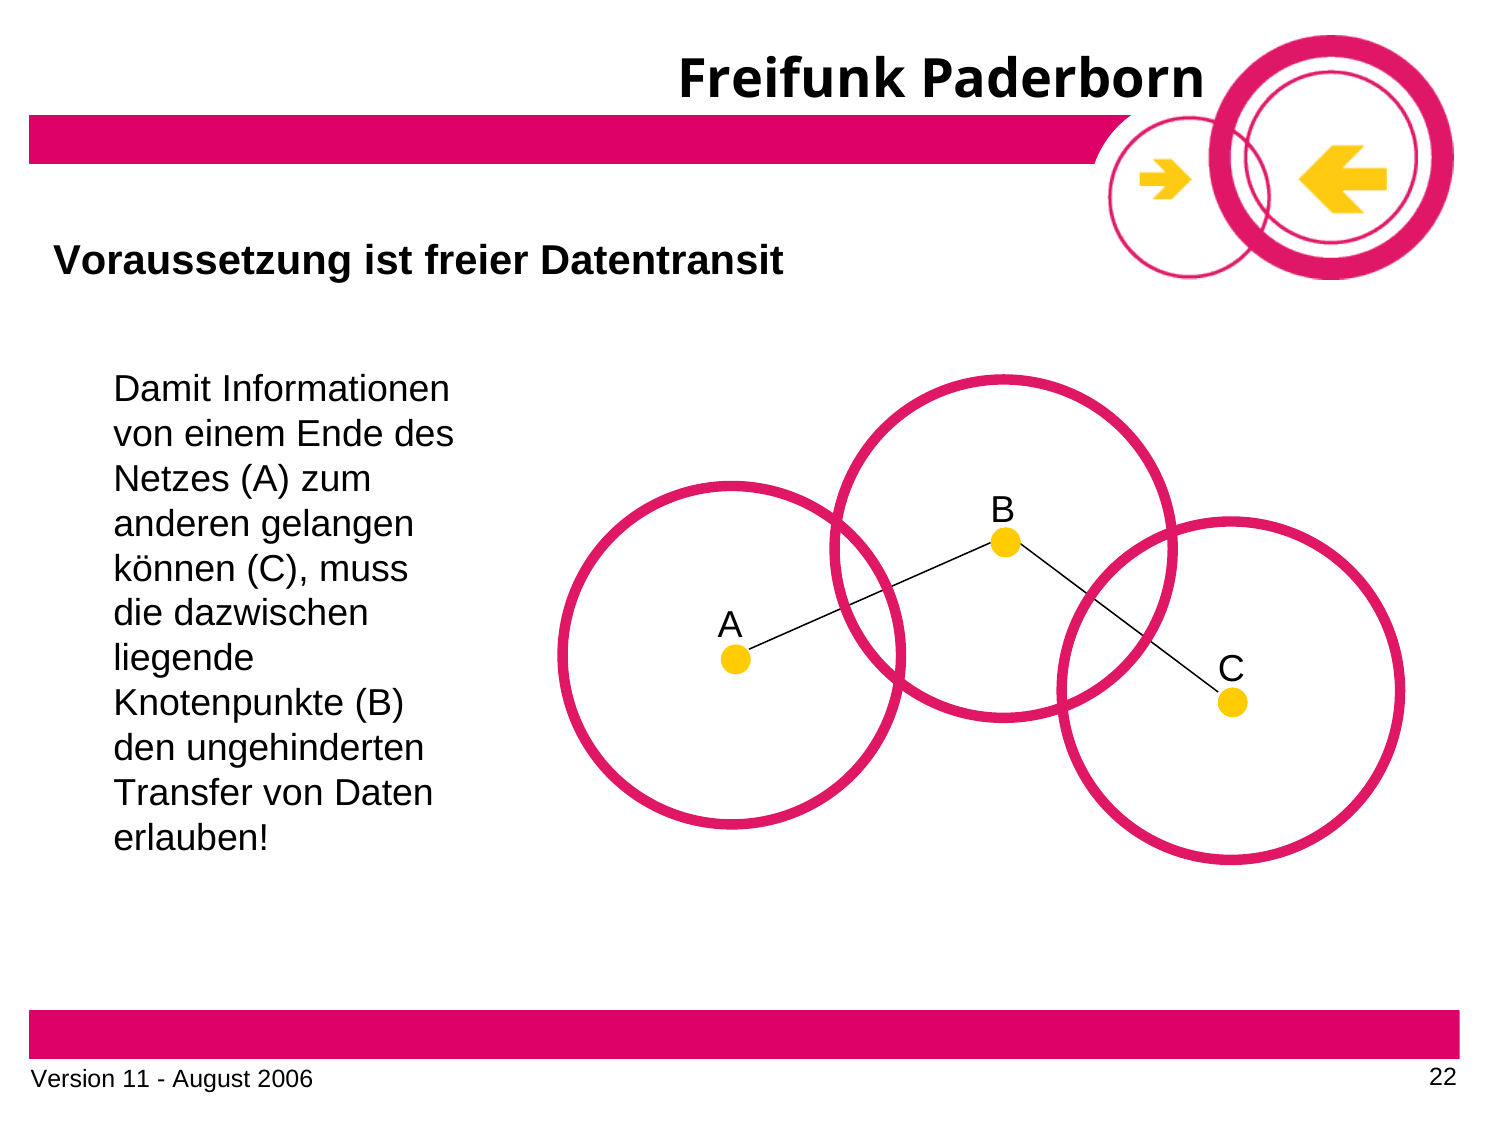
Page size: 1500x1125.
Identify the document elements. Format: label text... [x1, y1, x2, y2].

text_box [990, 538, 1021, 558]
text_box A [702, 576, 756, 654]
text_box [720, 654, 751, 675]
text_box Voraussetzung ist freier Datentransit [53, 233, 1046, 313]
text_box [1217, 698, 1248, 718]
picture [1107, 35, 1454, 280]
text_box C [1203, 620, 1256, 698]
text_box B [975, 461, 1029, 538]
text_box Damit Informationen von einem Ende des Netzes (A) zum anderen gelangen können (C), muss die dazwischen liegende Knotenpunkte (B) den ungehinderten Transfer von Daten erlauben! [113, 364, 477, 1003]
